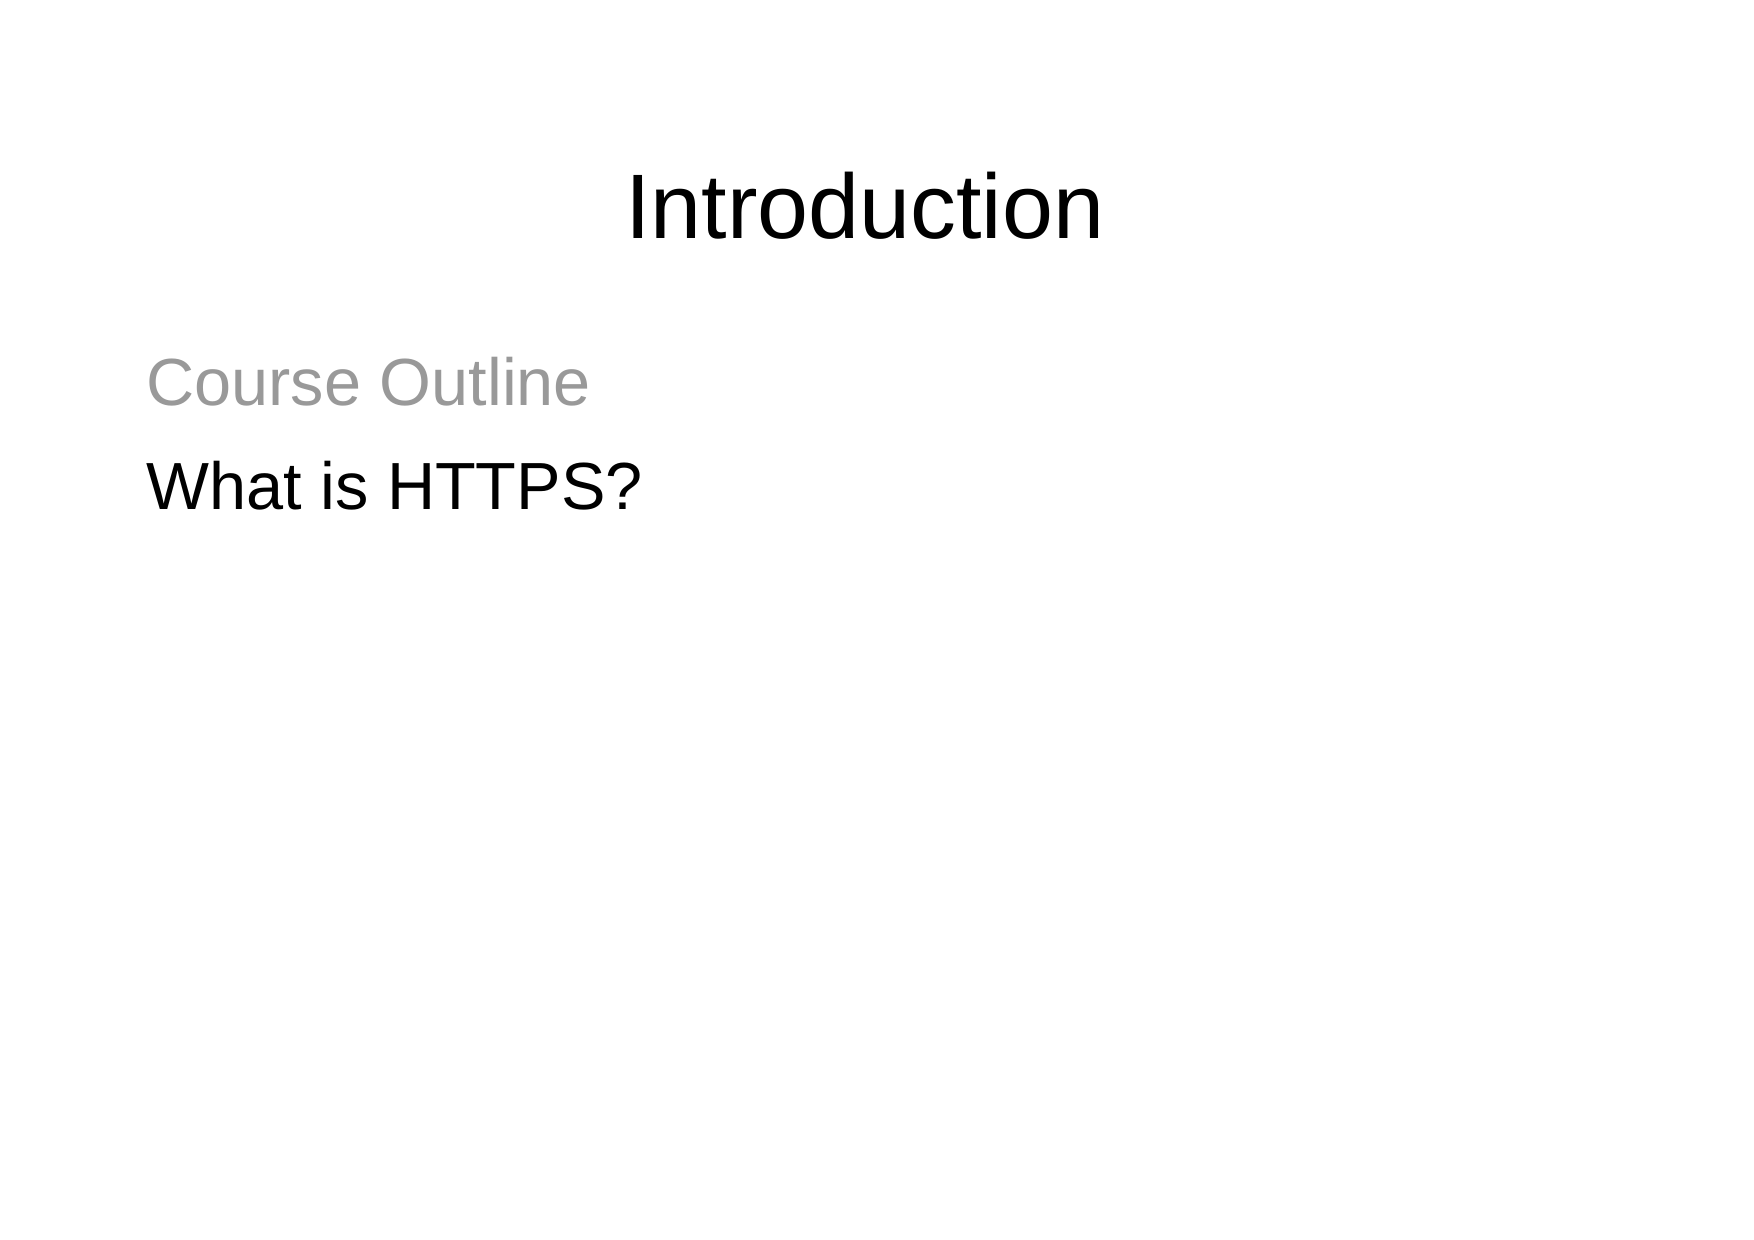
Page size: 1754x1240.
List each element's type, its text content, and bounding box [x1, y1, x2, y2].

list Course Outline What is HTTPS? [128, 344, 1627, 1126]
title Introduction [128, 102, 1627, 310]
